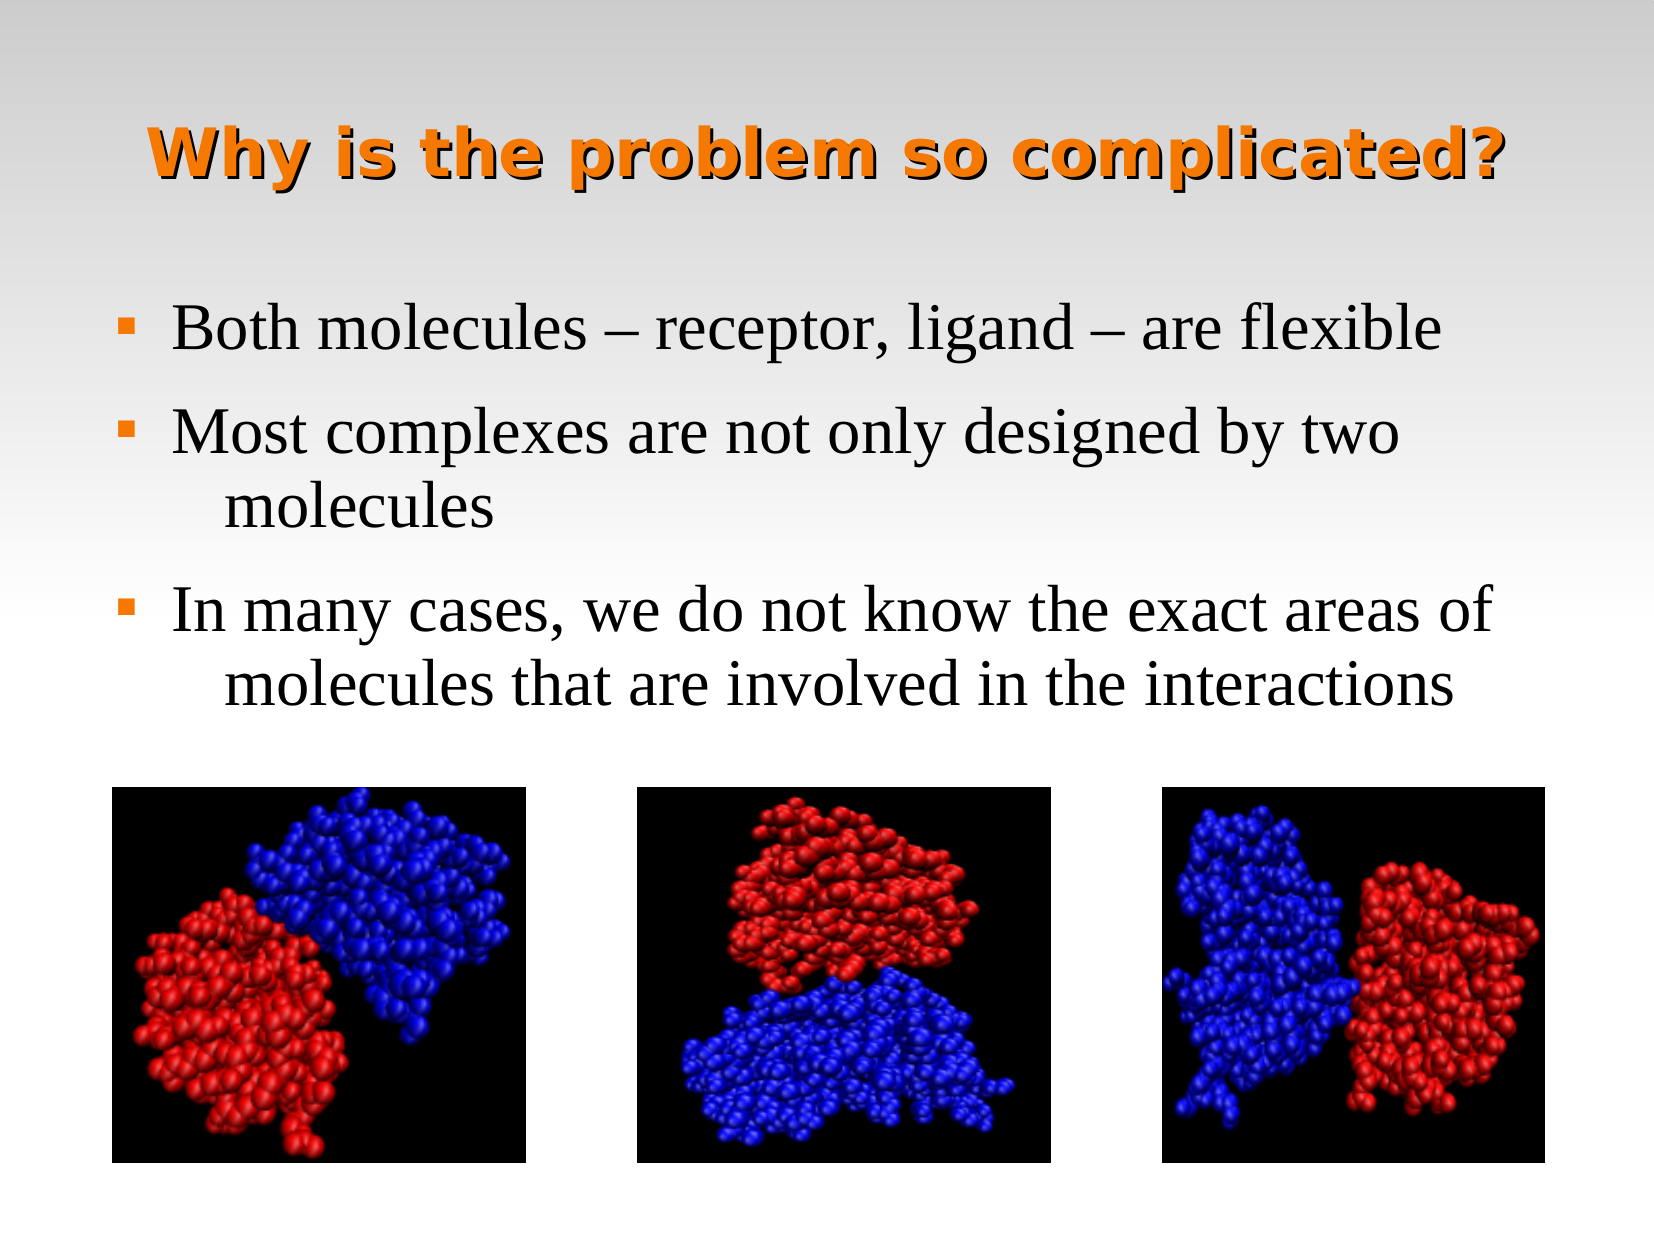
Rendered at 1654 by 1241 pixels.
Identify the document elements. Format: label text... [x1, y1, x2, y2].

list Both molecules – receptor, ligand – are flexible Most complexes are not only designed by two molecules In many cases, we do not know the exact areas of molecules that are involved in the interactions [82, 290, 1571, 1109]
title Why is the problem so complicated? [82, 49, 1571, 257]
picture [1162, 787, 1545, 1163]
picture [637, 787, 1051, 1163]
picture [112, 787, 526, 1163]
